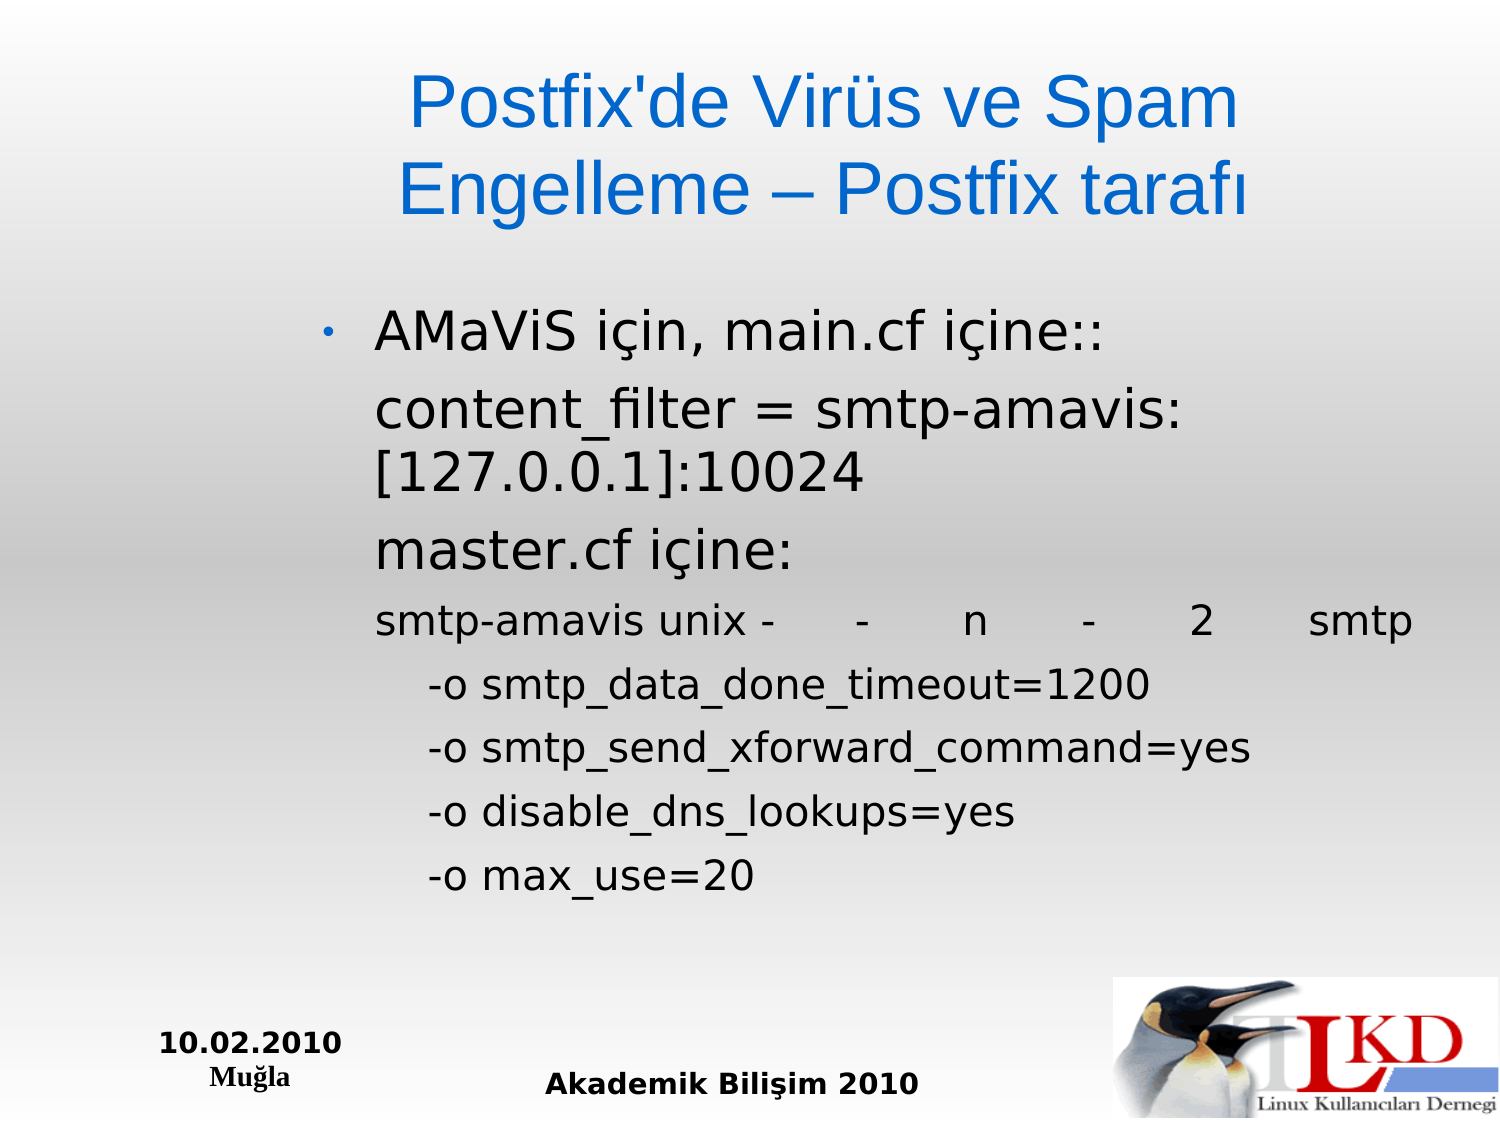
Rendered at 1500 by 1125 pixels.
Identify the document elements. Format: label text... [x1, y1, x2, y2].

title Postfix'de Virüs ve Spam Engelleme – Postfix tarafı [224, 49, 1425, 238]
picture [1113, 977, 1499, 1118]
list AMaViS için, main.cf içine:: content_filter = smtp-amavis:[127.0.0.1]:10024 master.cf içine: smtp-amavis unix - - n - 2 smtp -o smtp_data_done_timeout=1200 -o smtp_send_xforward_command=yes -o disable_dns_lookups=yes -o max_use=20 [224, 299, 1425, 975]
